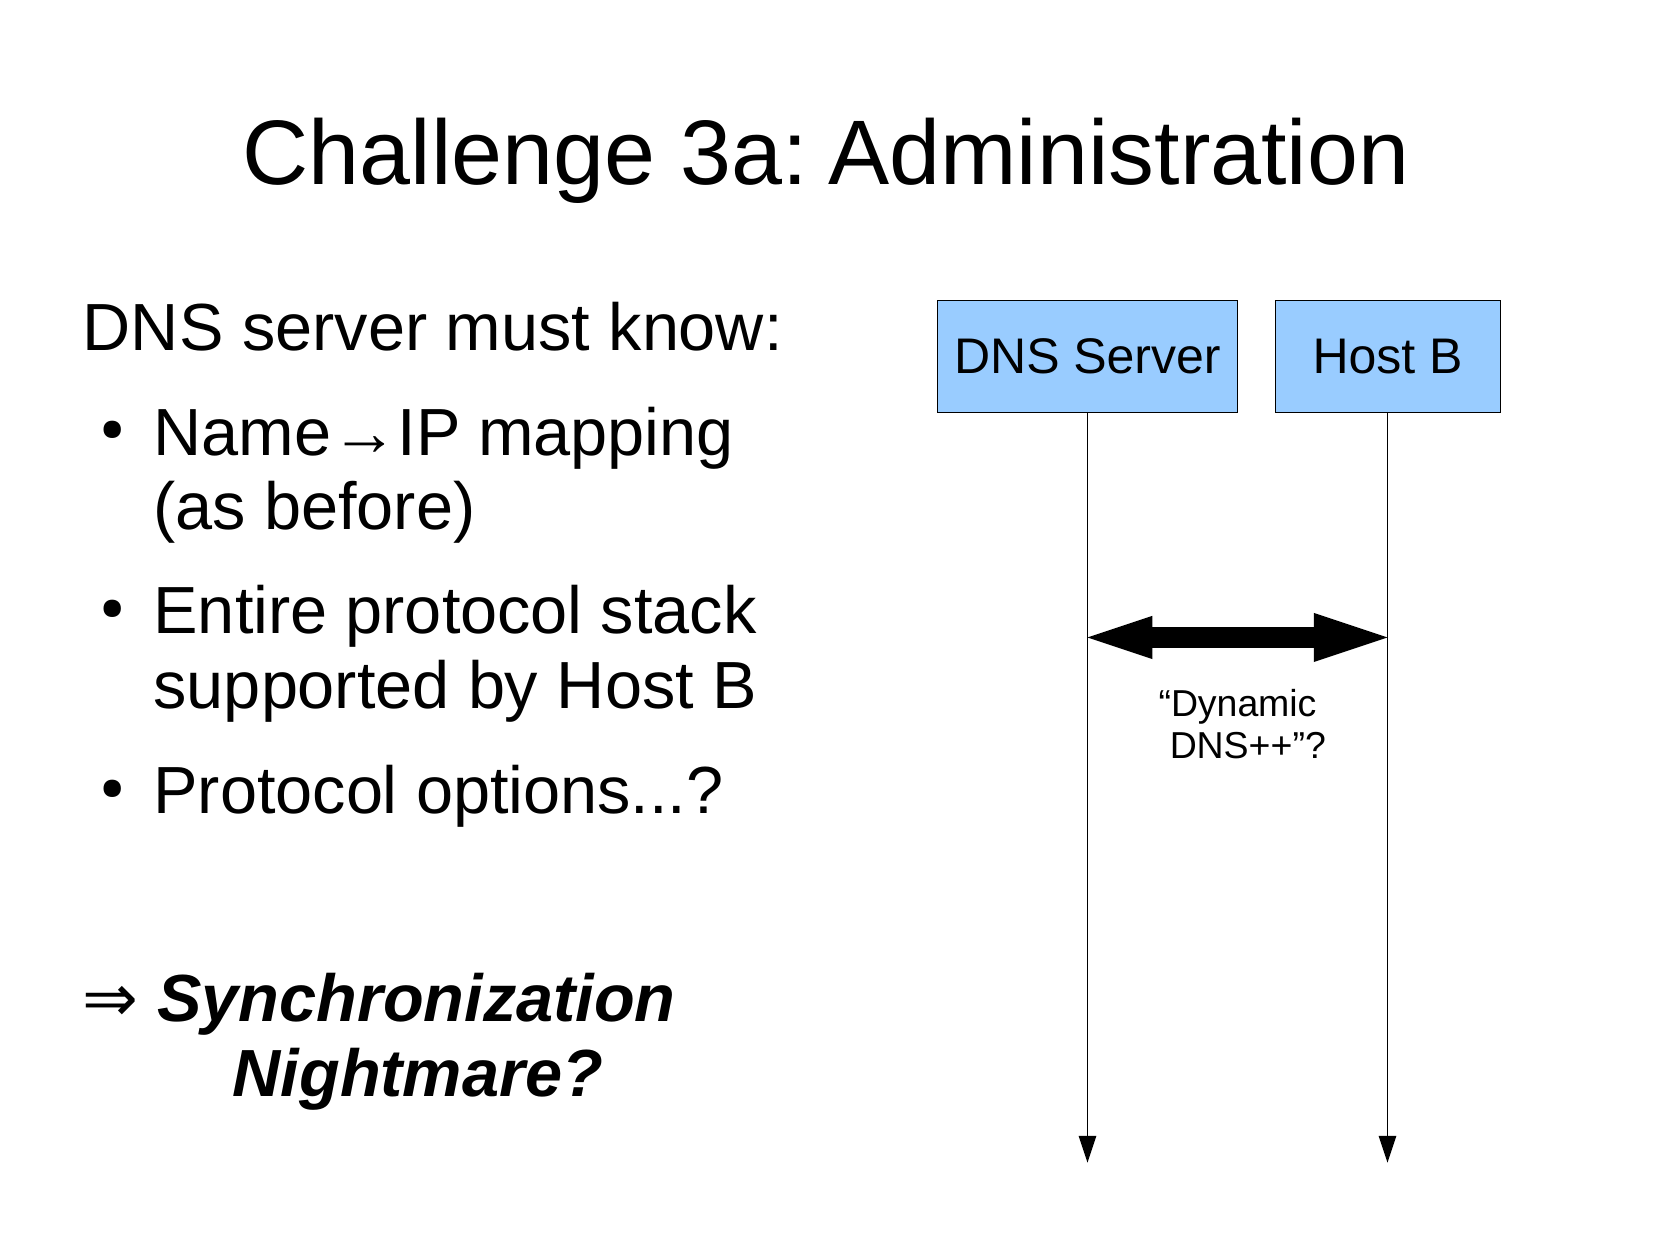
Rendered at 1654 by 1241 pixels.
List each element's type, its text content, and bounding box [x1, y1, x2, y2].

text_box Host B [1275, 300, 1501, 413]
list DNS server must know: Name→IP mapping (as before) Entire protocol stack supported by Host B Protocol options...? ⇒ Synchronization Nightmare? [82, 290, 809, 1109]
title Challenge 3a: Administration [82, 49, 1571, 257]
text_box “Dynamic DNS++”? [1087, 674, 1388, 774]
text_box DNS Server [937, 300, 1238, 413]
